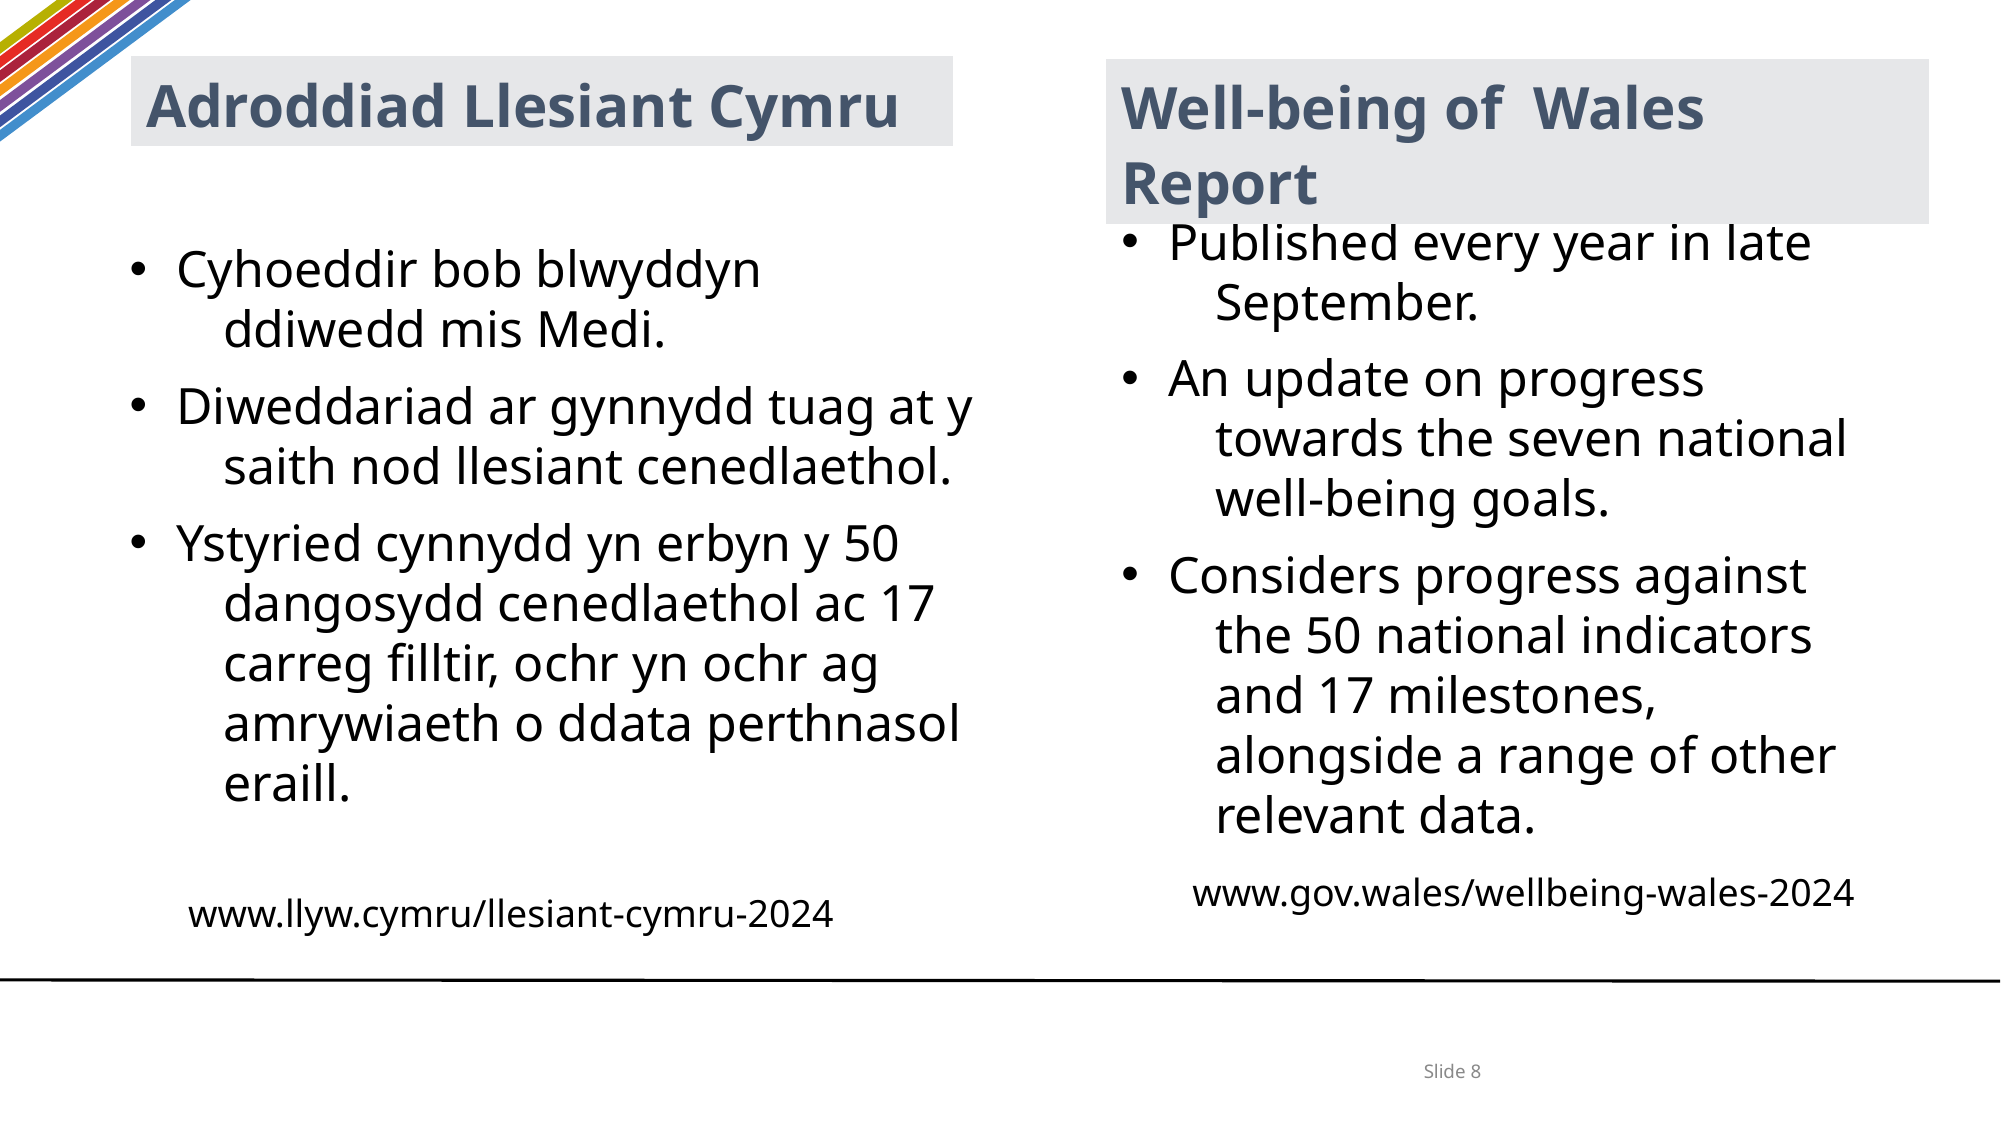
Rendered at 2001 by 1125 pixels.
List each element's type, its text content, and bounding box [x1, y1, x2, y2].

text_box Published every year in late September. An update on progress towards the seven national well-being goals. Considers progress against the 50 national indicators and 17 milestones, alongside a range of other relevant data. [1106, 224, 1886, 797]
text_box www.llyw.cymru/llesiant-cymru-2024 [173, 882, 1315, 944]
text_box www.gov.wales/wellbeing-wales-2024 [1177, 861, 2000, 923]
text_box Adroddiad Llesiant Cymru [131, 56, 953, 146]
text_box Cyhoeddir bob blwyddyn ddiwedd mis Medi. Diweddariad ar gynnydd tuag at y saith nod llesiant cenedlaethol. Ystyried cynnydd yn erbyn y 50 dangosydd cenedlaethol ac 17 carreg filltir, ochr yn ochr ag amrywiaeth o ddata perthnasol eraill. [114, 230, 993, 825]
text_box Well-being of Wales Report [1106, 59, 1929, 224]
